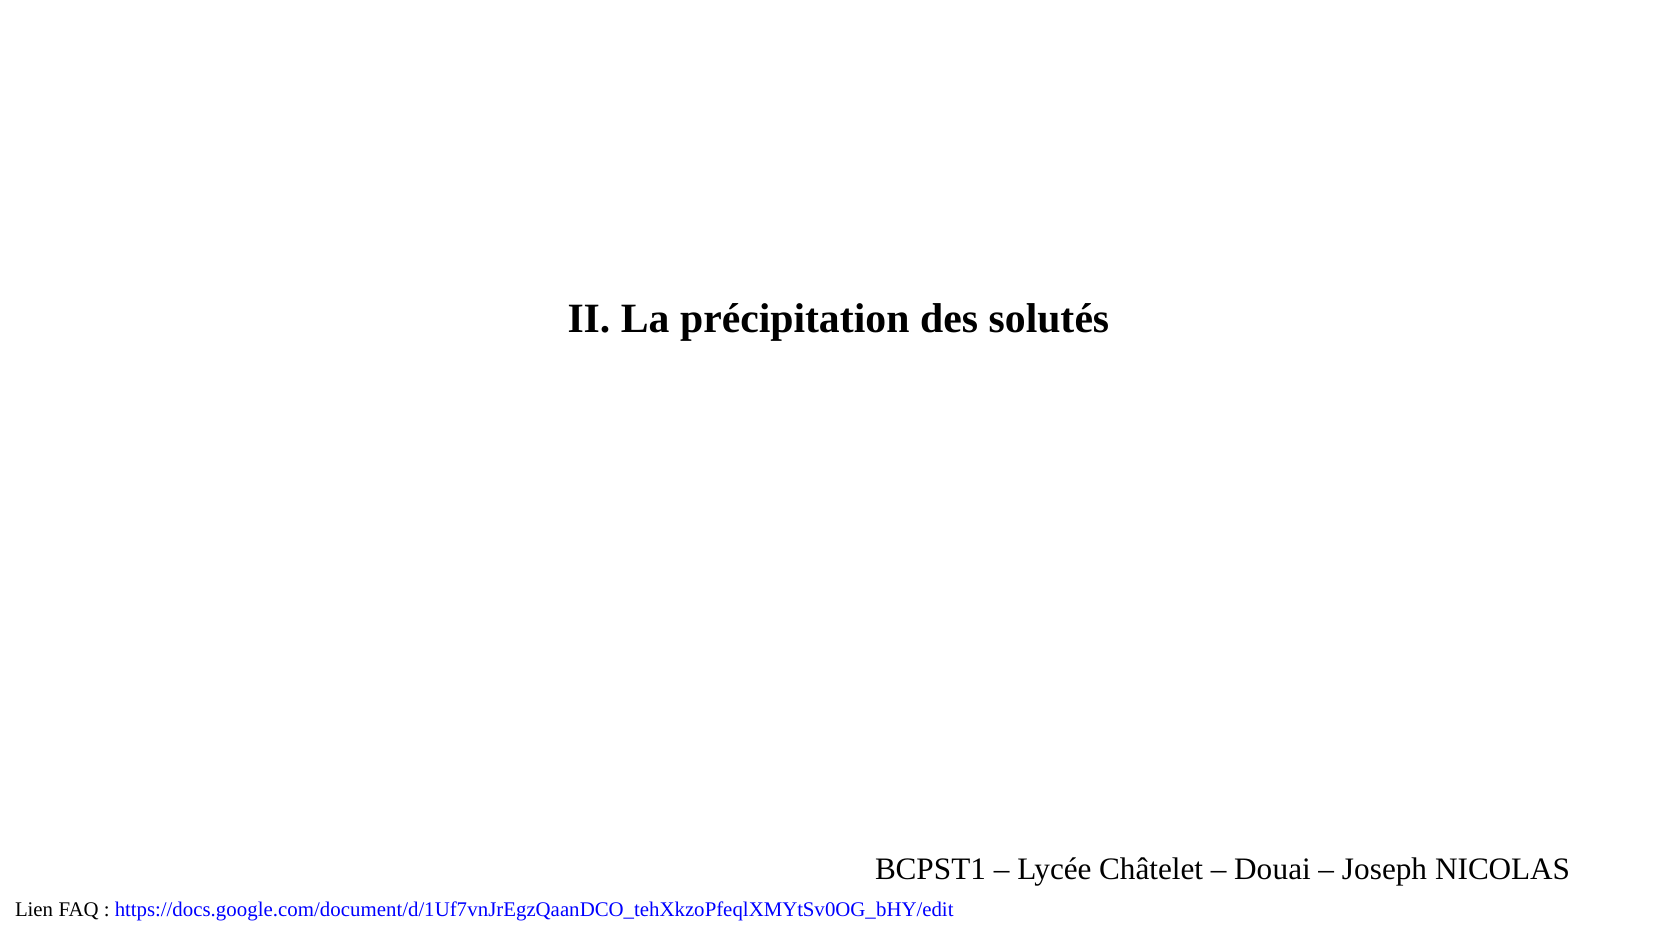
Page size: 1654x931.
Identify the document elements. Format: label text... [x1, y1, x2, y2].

text_box II. La précipitation des solutés [94, 295, 1583, 378]
text_box Lien FAQ : https://docs.google.com/document/d/1Uf7vnJrEgzQaanDCO_tehXkzoPfeqlXMYtSv0OG_bHY/edit [0, 897, 993, 931]
text_box BCPST1 – Lycée Châtelet – Douai – Joseph NICOLAS [637, 832, 1571, 905]
